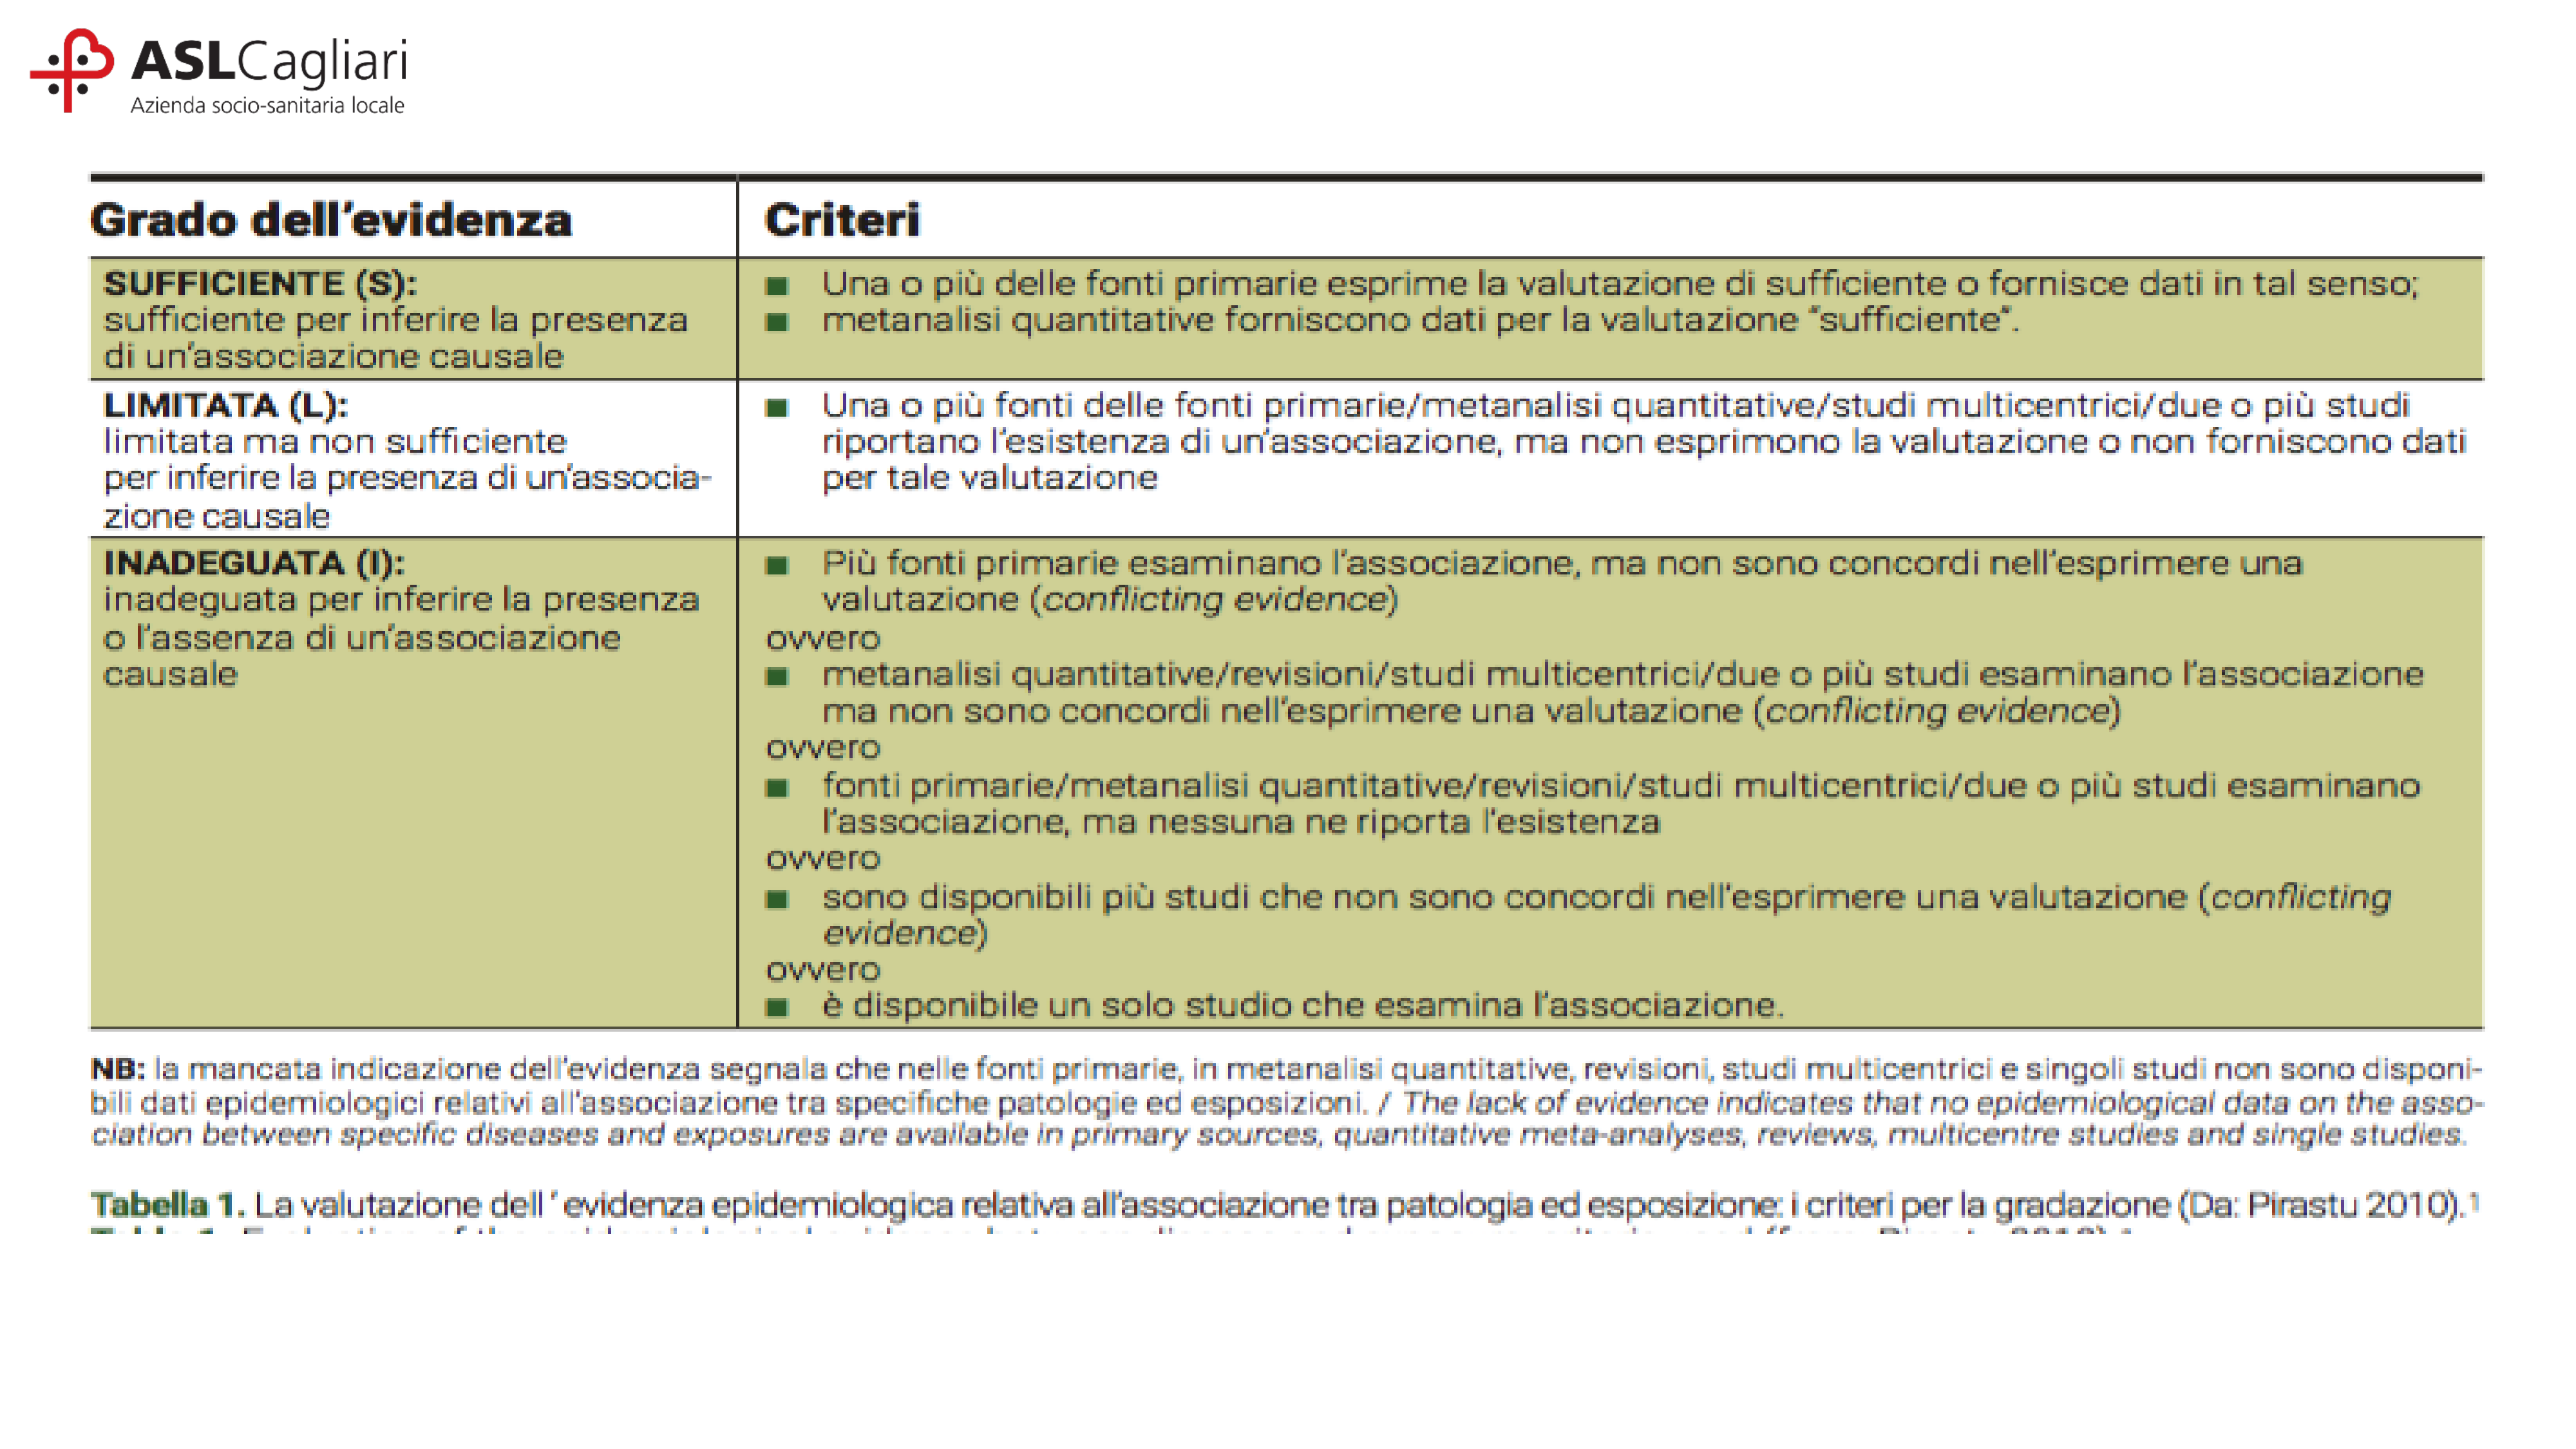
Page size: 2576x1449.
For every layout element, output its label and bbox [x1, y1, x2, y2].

picture [79, 171, 2495, 1234]
picture [29, 25, 406, 120]
